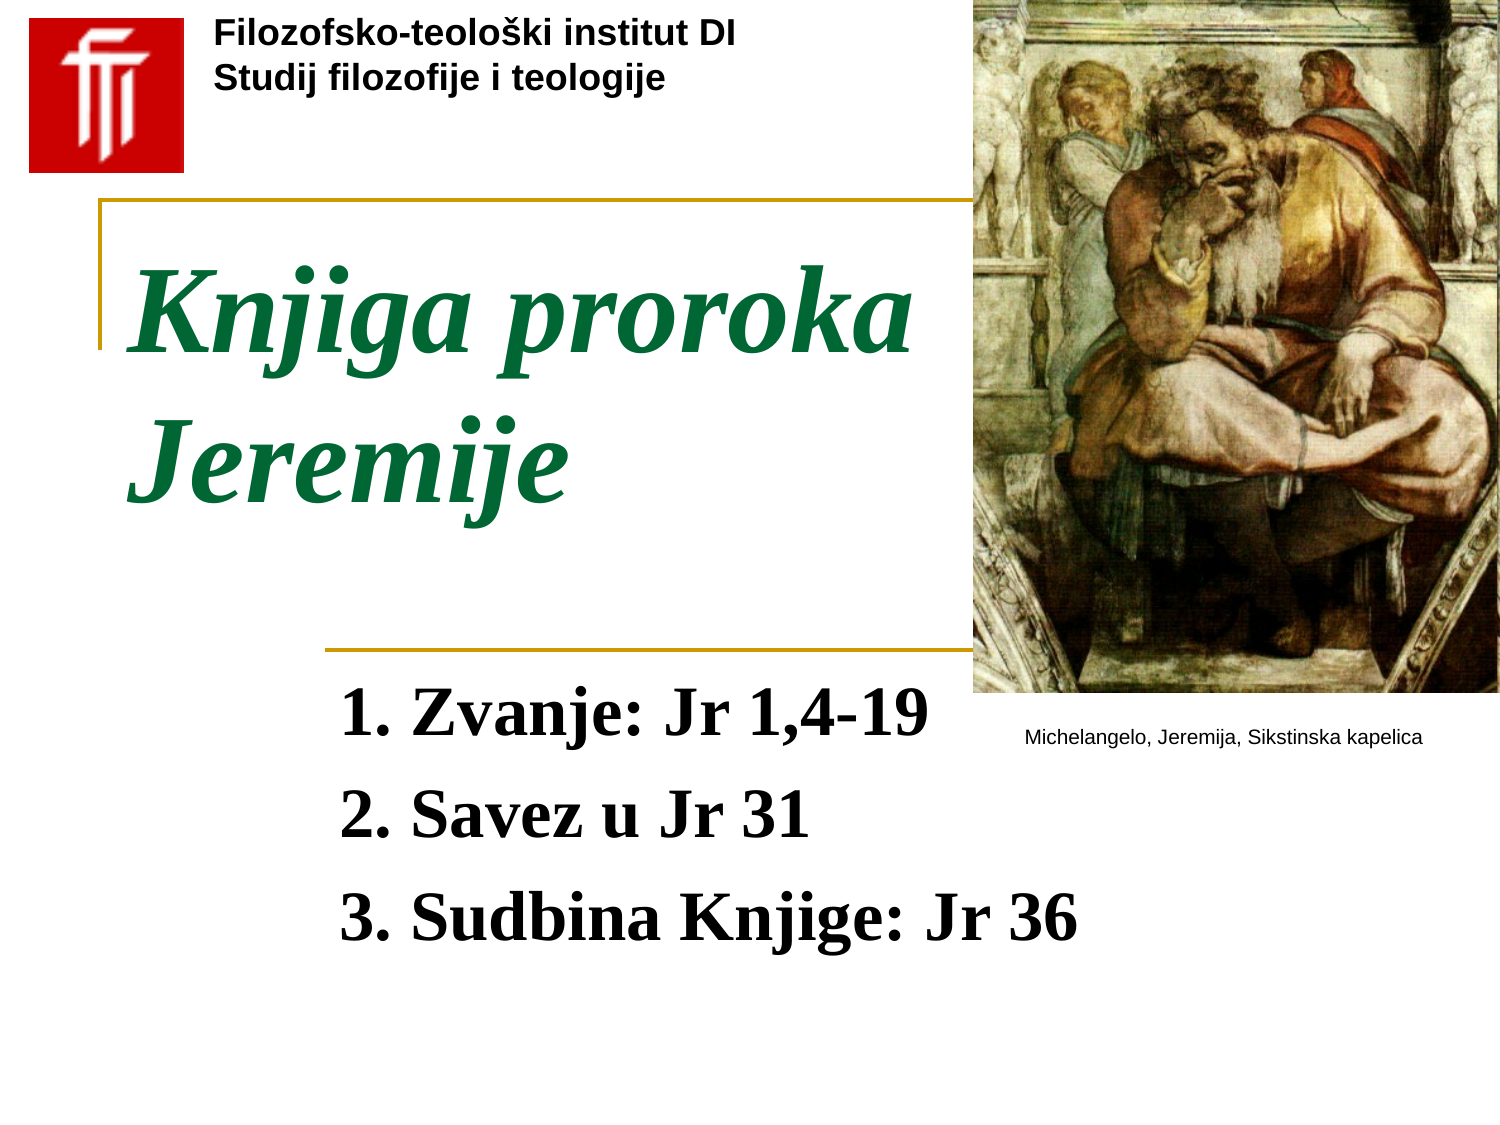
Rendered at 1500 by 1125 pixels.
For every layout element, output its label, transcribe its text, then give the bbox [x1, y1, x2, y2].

title Knjiga proroka Jeremije [112, 219, 973, 639]
text_box Michelangelo, Jeremija, Sikstinska kapelica [1009, 716, 1500, 757]
picture [973, 0, 1500, 693]
text_box Filozofsko-teološki institut DI Studij filozofije i teologije [198, 0, 963, 106]
subtitle 1. Zvanje: Jr 1,4-19 2. Savez u Jr 31 3. Sudbina Knjige: Jr 36 [324, 657, 1388, 945]
picture [29, 18, 184, 173]
